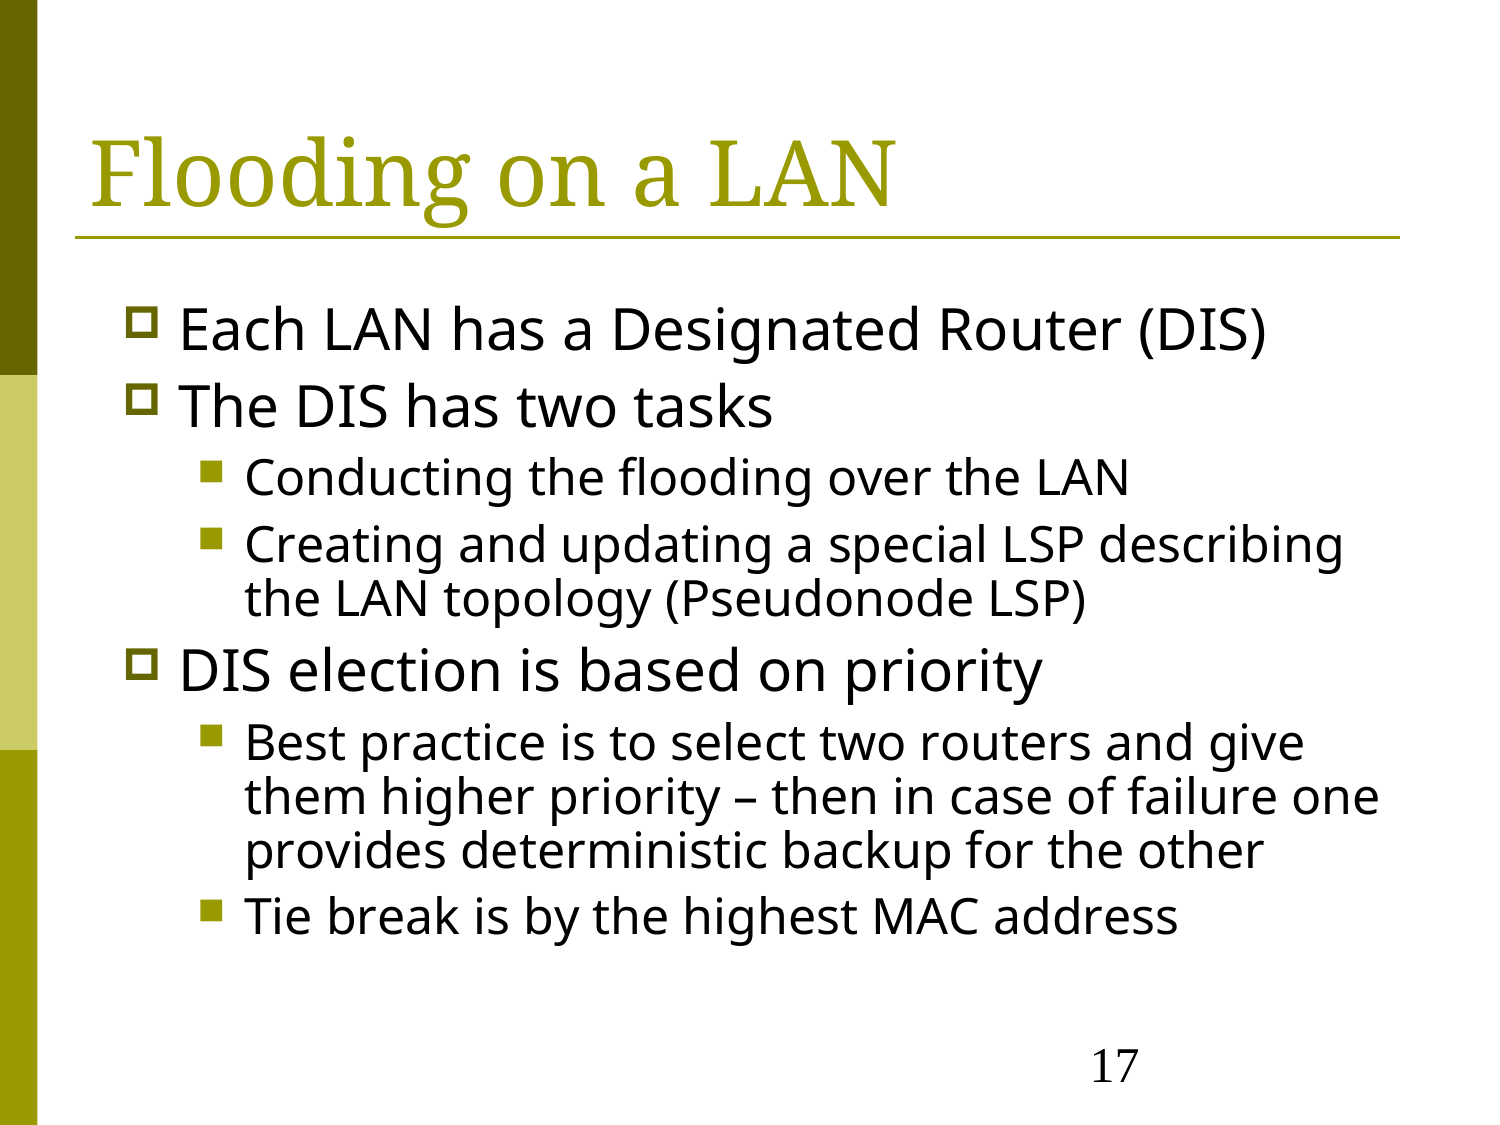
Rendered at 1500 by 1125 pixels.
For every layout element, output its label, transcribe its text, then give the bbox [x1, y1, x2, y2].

title Flooding on a LAN [75, 45, 1426, 233]
list Each LAN has a Designated Router (DIS) The DIS has two tasks Conducting the flooding over the LAN Creating and updating a special LSP describing the LAN topology (Pseudonode LSP) DIS election is based on priority Best practice is to select two routers and give them higher priority – then in case of failure one provides deterministic backup for the other Tie break is by the highest MAC address [107, 292, 1411, 1088]
